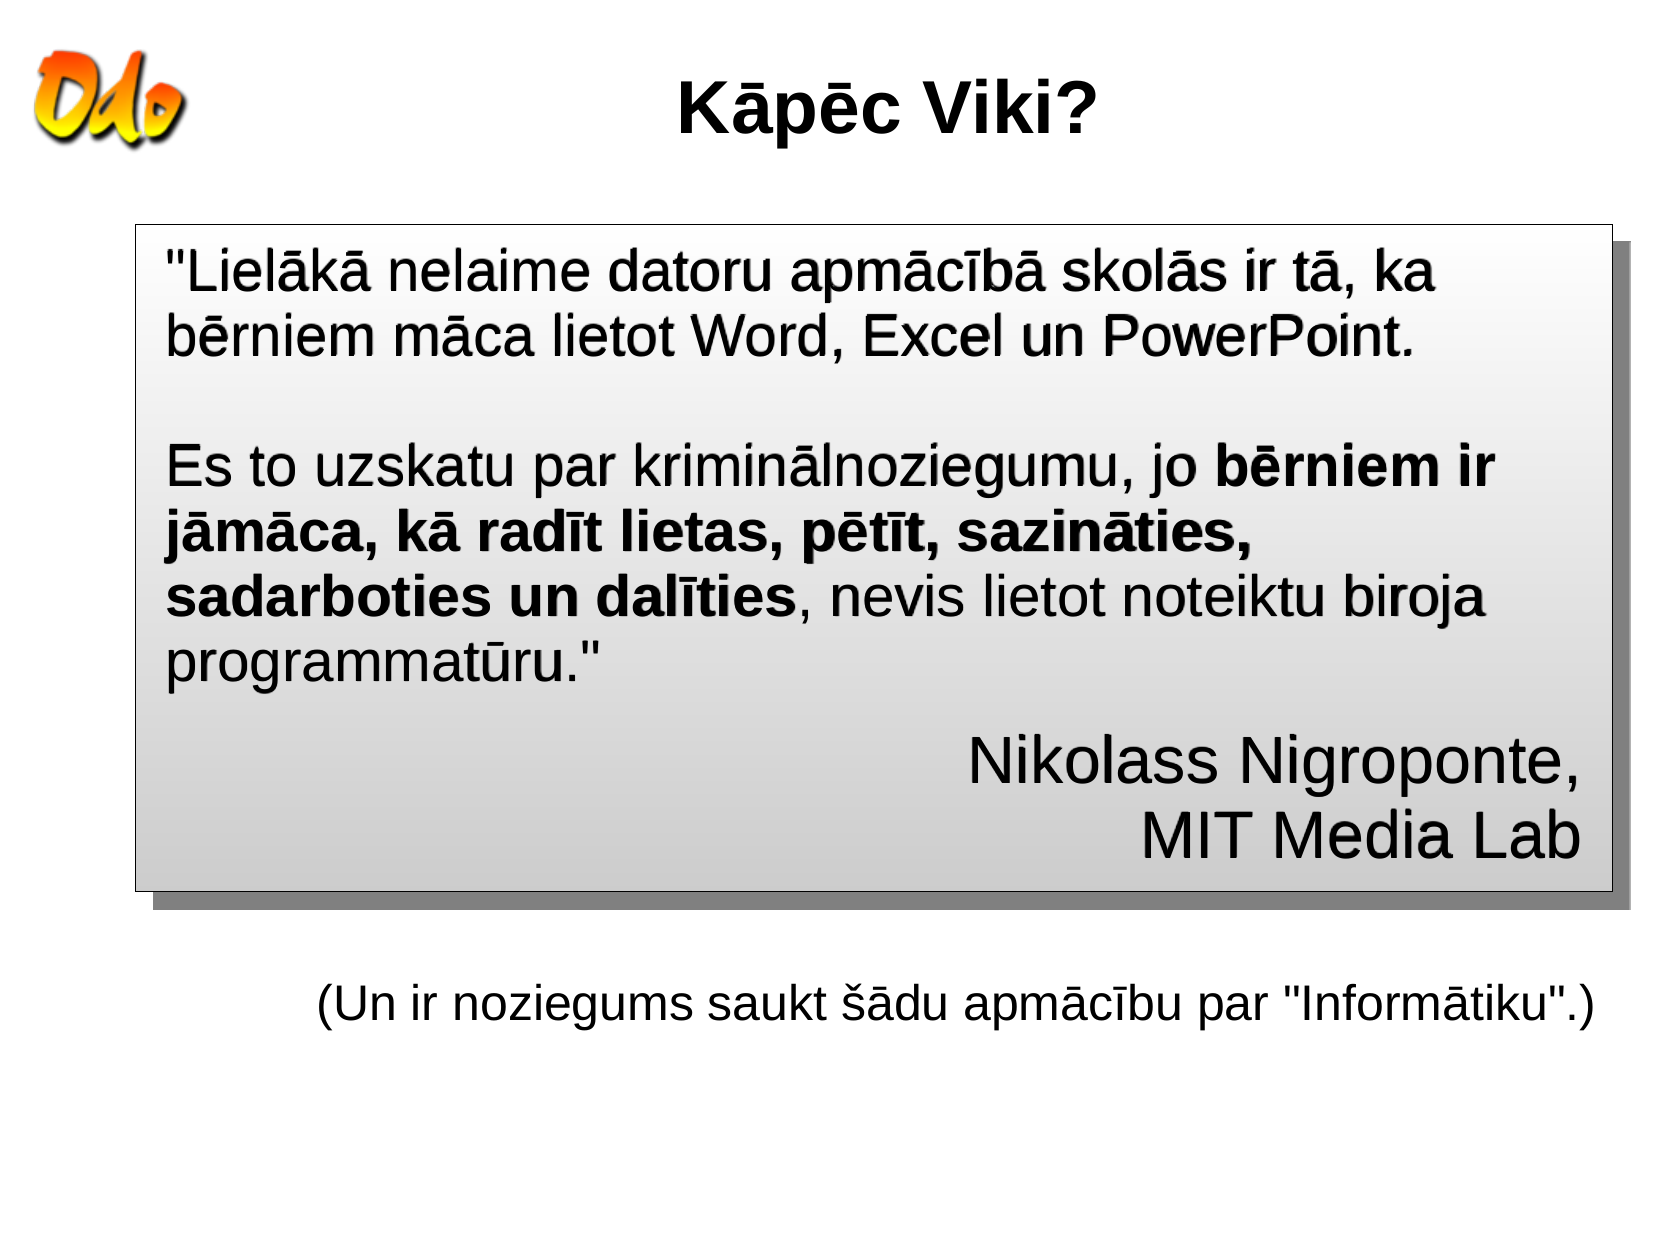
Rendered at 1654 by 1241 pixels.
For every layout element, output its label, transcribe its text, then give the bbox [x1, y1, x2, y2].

picture [27, 34, 195, 160]
list "Lielākā nelaime datoru apmācībā skolās ir tā, ka bērniem māca lietot Word, Excel un PowerPoint. Es to uzskatu par kriminālnoziegumu, jo bērniem ir jāmāca, kā radīt lietas, pētīt, sazināties, sadarboties un dalīties, nevis lietot noteiktu biroja programmatūru." Nikolass Nigroponte, MIT Media Lab [94, 238, 1583, 1081]
text_box [135, 224, 1613, 892]
text_box (Un ir noziegums saukt šādu apmācību par "Informātiku".) [112, 968, 1613, 1044]
title Kāpēc Viki? [206, 49, 1571, 166]
